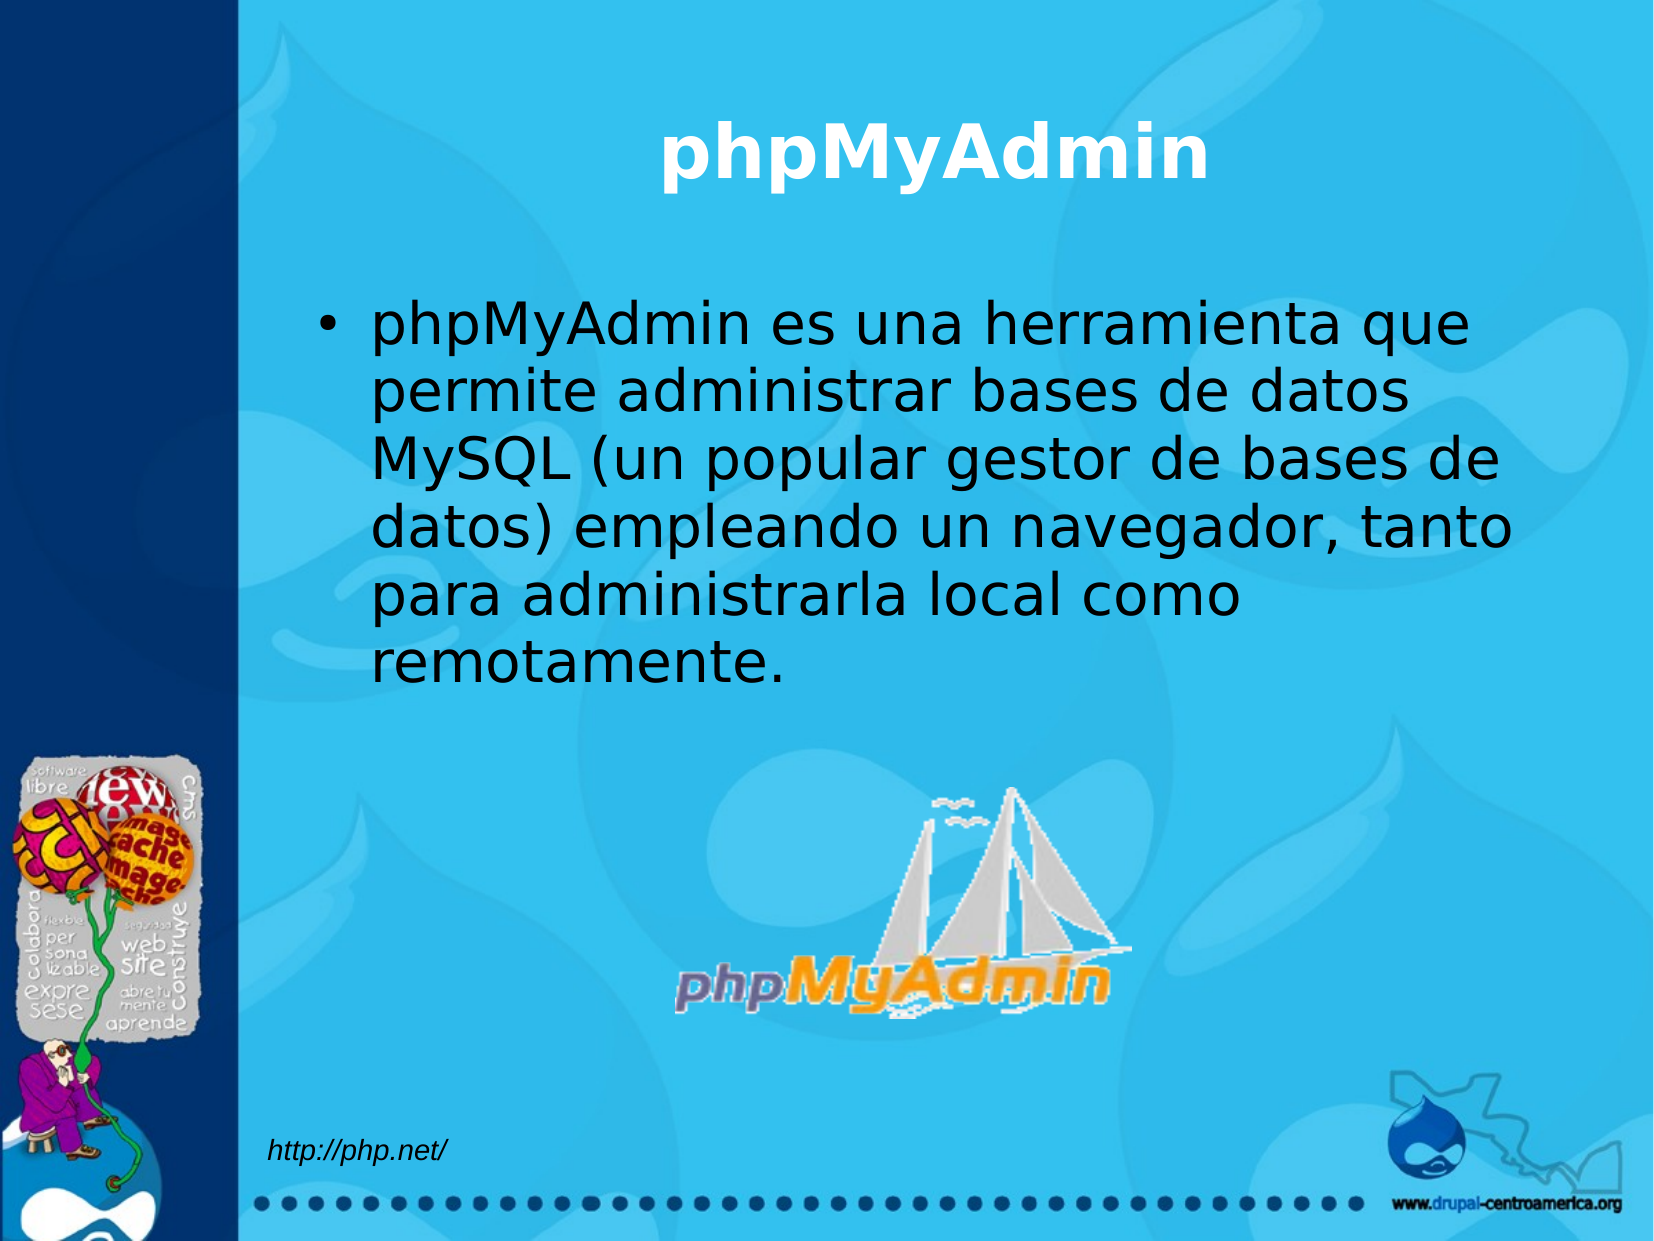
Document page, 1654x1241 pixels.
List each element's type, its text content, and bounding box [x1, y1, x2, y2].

list phpMyAdmin es una herramienta que permite administrar bases de datos MySQL (un popular gestor de bases de datos) empleando un navegador, tanto para administrarla local como remotamente. [300, 290, 1571, 788]
title phpMyAdmin [300, 56, 1571, 250]
picture [0, 0, 1654, 1241]
text_box http://php.net/ [252, 1123, 512, 1181]
